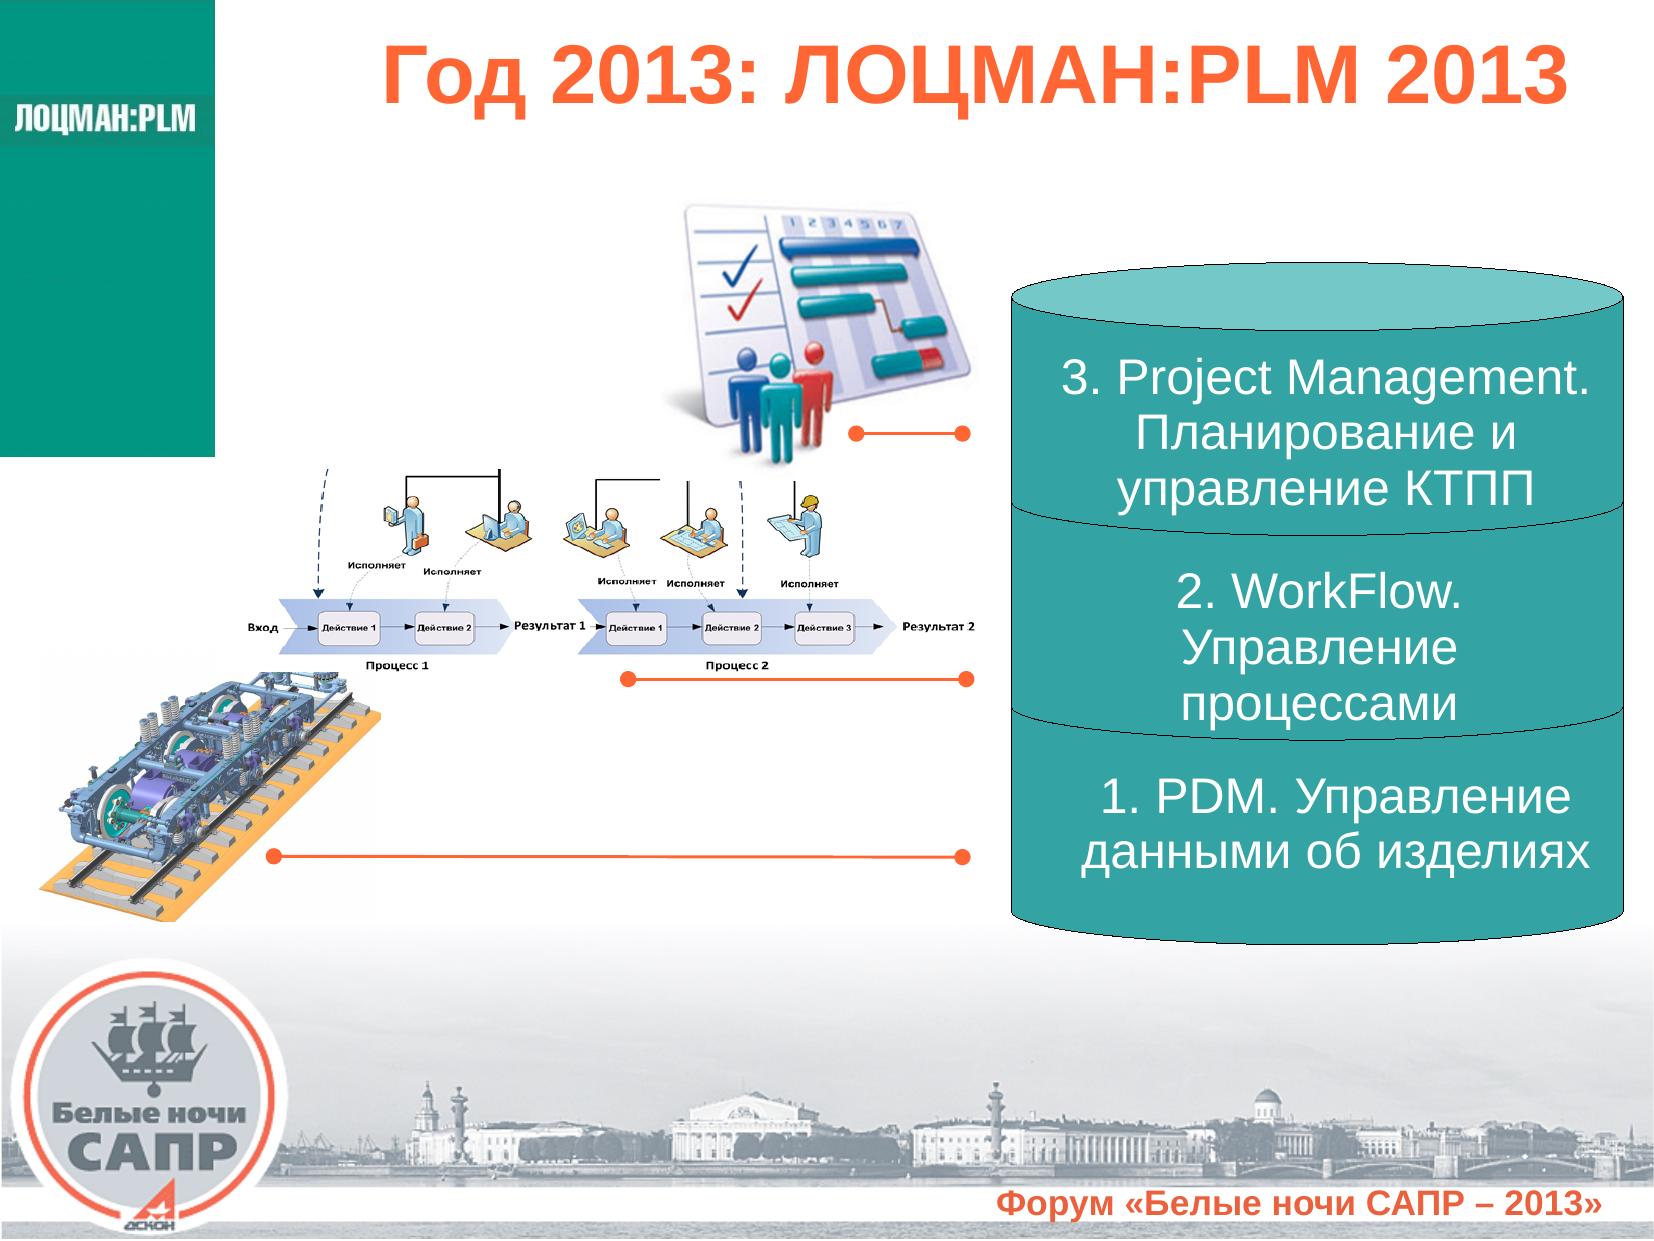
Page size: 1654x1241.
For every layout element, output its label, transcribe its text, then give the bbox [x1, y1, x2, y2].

title Год 2013: ЛОЦМАН:PLM 2013 [215, 25, 1571, 125]
text_box 1. PDM. Управление данными об изделиях [1049, 760, 1623, 924]
text_box 3. Project Management. Планирование и управление КТПП [981, 341, 1654, 524]
text_box [1011, 524, 1624, 945]
picture [0, 0, 1654, 1239]
text_box [1011, 297, 1624, 341]
text_box 2. WorkFlow. Управление процессами [1033, 555, 1607, 738]
